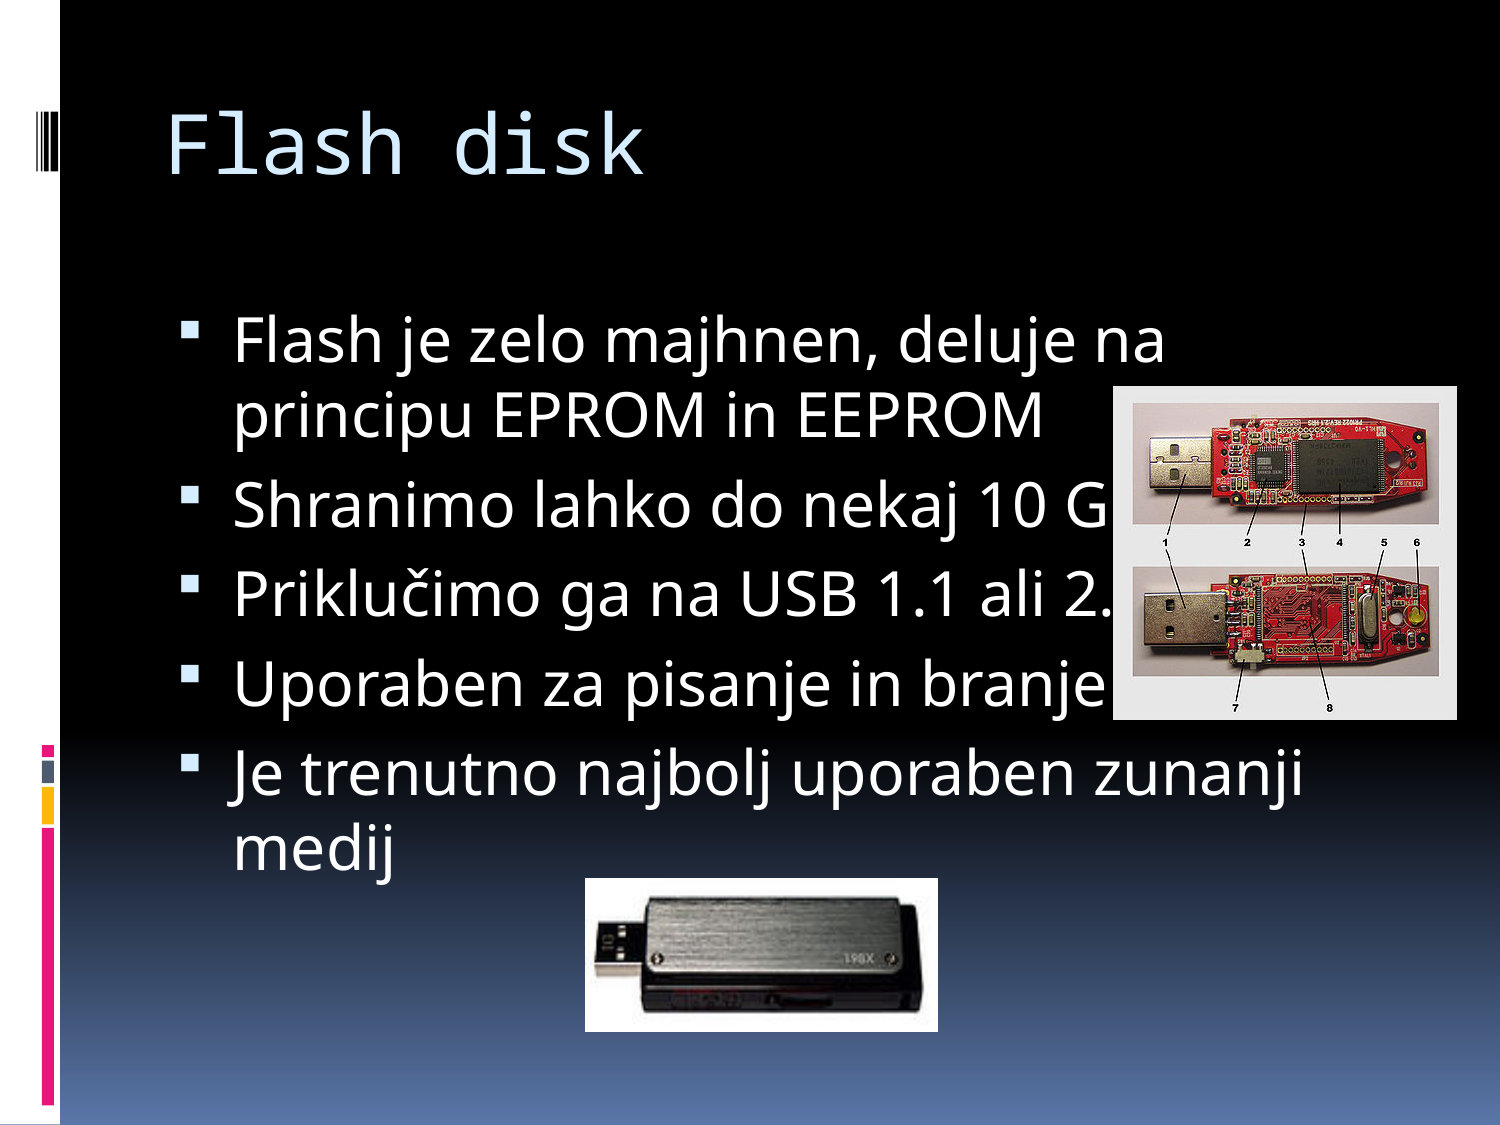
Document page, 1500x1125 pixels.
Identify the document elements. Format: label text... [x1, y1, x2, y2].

list Flash je zelo majhnen, deluje na principu EPROM in EEPROM Shranimo lahko do nekaj 10 GB Priklučimo ga na USB 1.1 ali 2.0 Uporaben za pisanje in branje Je trenutno najbolj uporaben zunanji medij [150, 292, 1425, 1043]
picture [585, 878, 938, 1032]
picture [1113, 386, 1457, 720]
title Flash disk [150, 84, 1425, 235]
